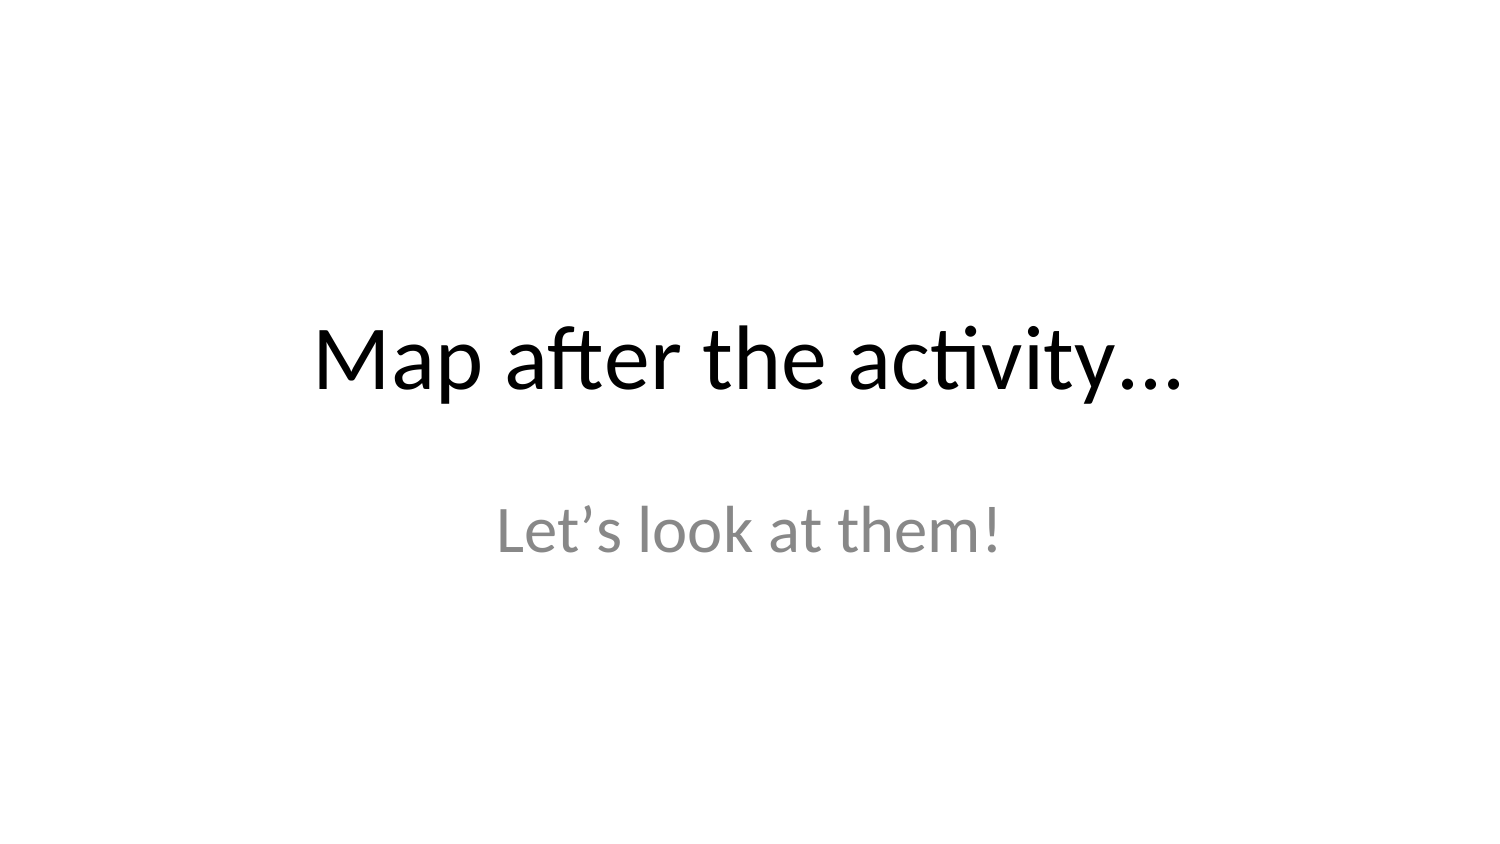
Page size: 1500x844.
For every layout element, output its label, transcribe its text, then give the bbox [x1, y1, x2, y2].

title Map after the activity... [112, 262, 1388, 443]
subtitle Let’s look at them! [225, 478, 1276, 694]
